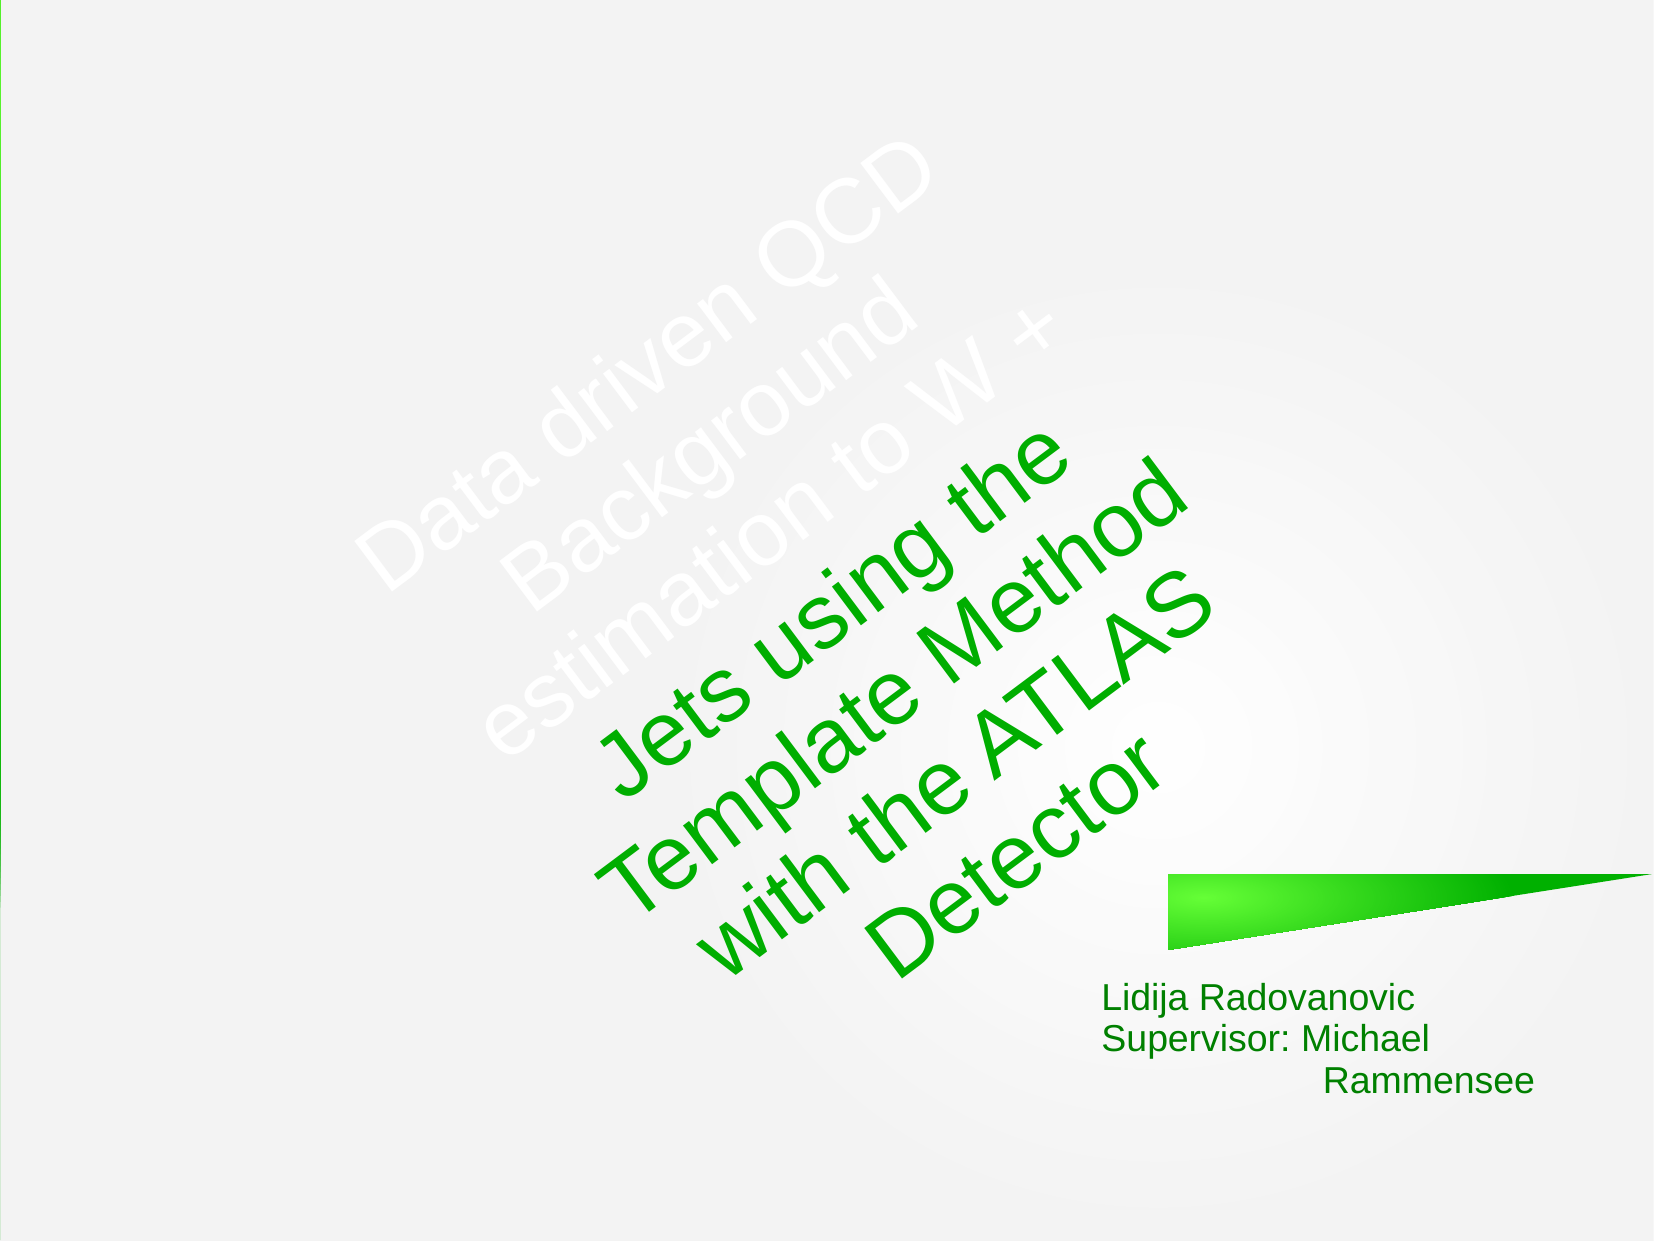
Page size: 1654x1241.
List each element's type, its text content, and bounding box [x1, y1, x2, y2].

text_box Lidija Radovanovic Supervisor: Michael Rammensee [1086, 968, 1550, 1152]
title Data driven QCD Background estimation to W + Jets using the Template Method with the ATLAS Detector [275, 65, 1449, 1233]
